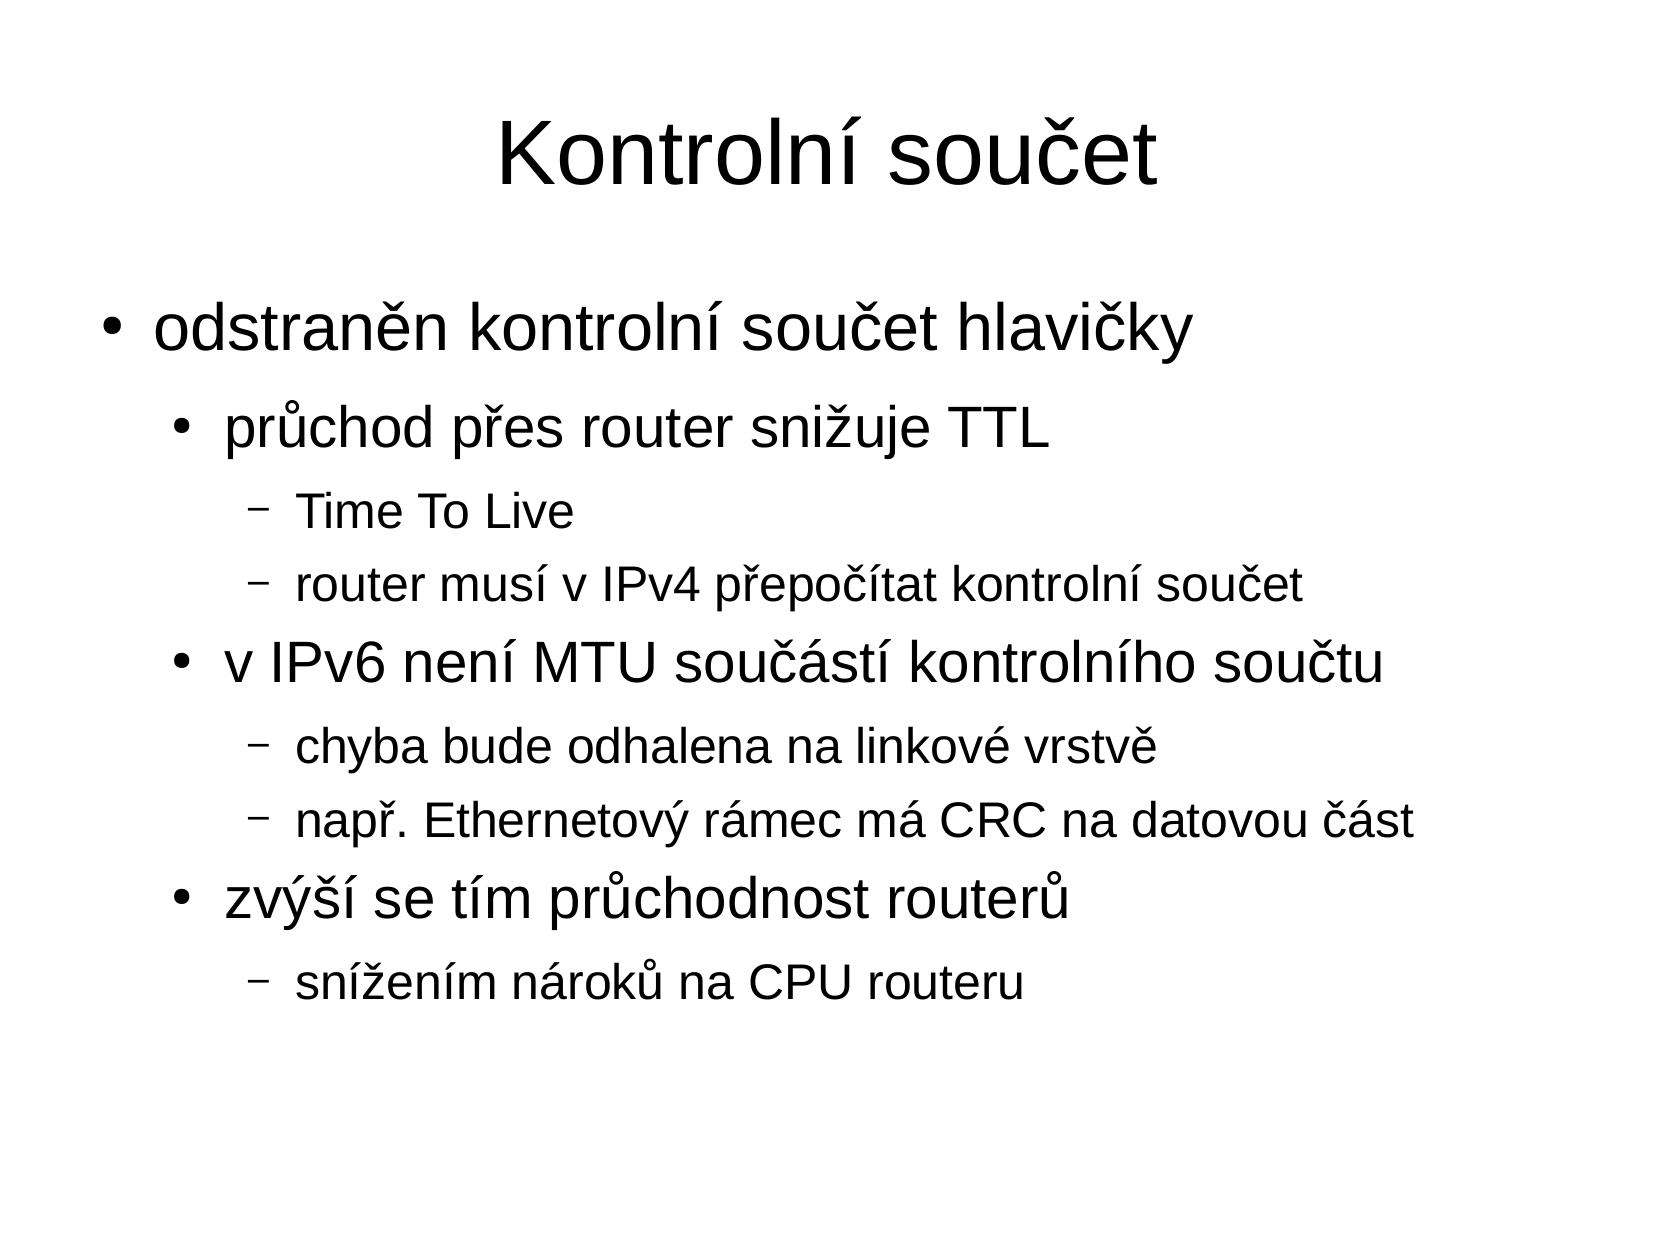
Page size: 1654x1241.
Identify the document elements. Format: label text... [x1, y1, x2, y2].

title Kontrolní součet [82, 49, 1571, 257]
list odstraněn kontrolní součet hlavičky průchod přes router snižuje TTL Time To Live router musí v IPv4 přepočítat kontrolní součet v IPv6 není MTU součástí kontrolního součtu chyba bude odhalena na linkové vrstvě např. Ethernetový rámec má CRC na datovou část zvýší se tím průchodnost routerů snížením nároků na CPU routeru [82, 290, 1571, 1109]
